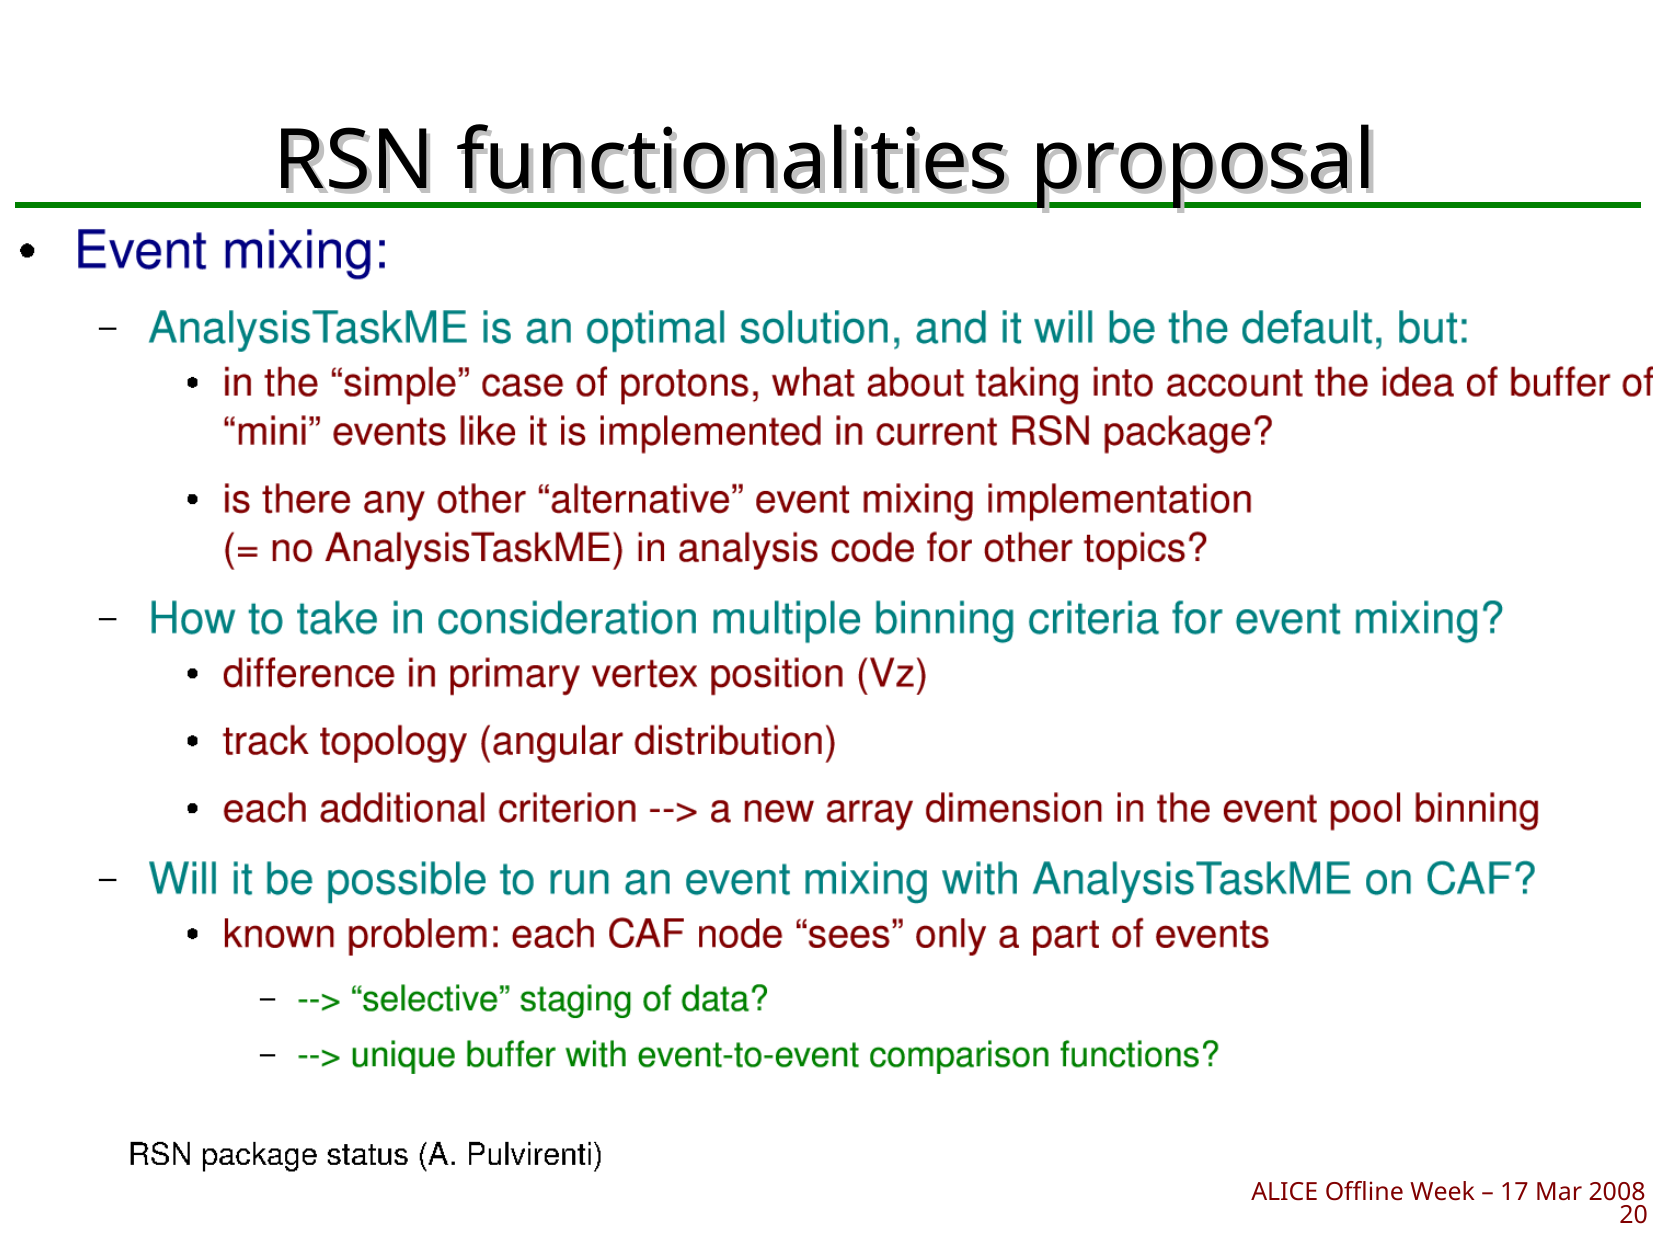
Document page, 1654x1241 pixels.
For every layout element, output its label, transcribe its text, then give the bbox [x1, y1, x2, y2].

title RSN functionalities proposal [119, 52, 1532, 217]
picture [8, 217, 1653, 1177]
